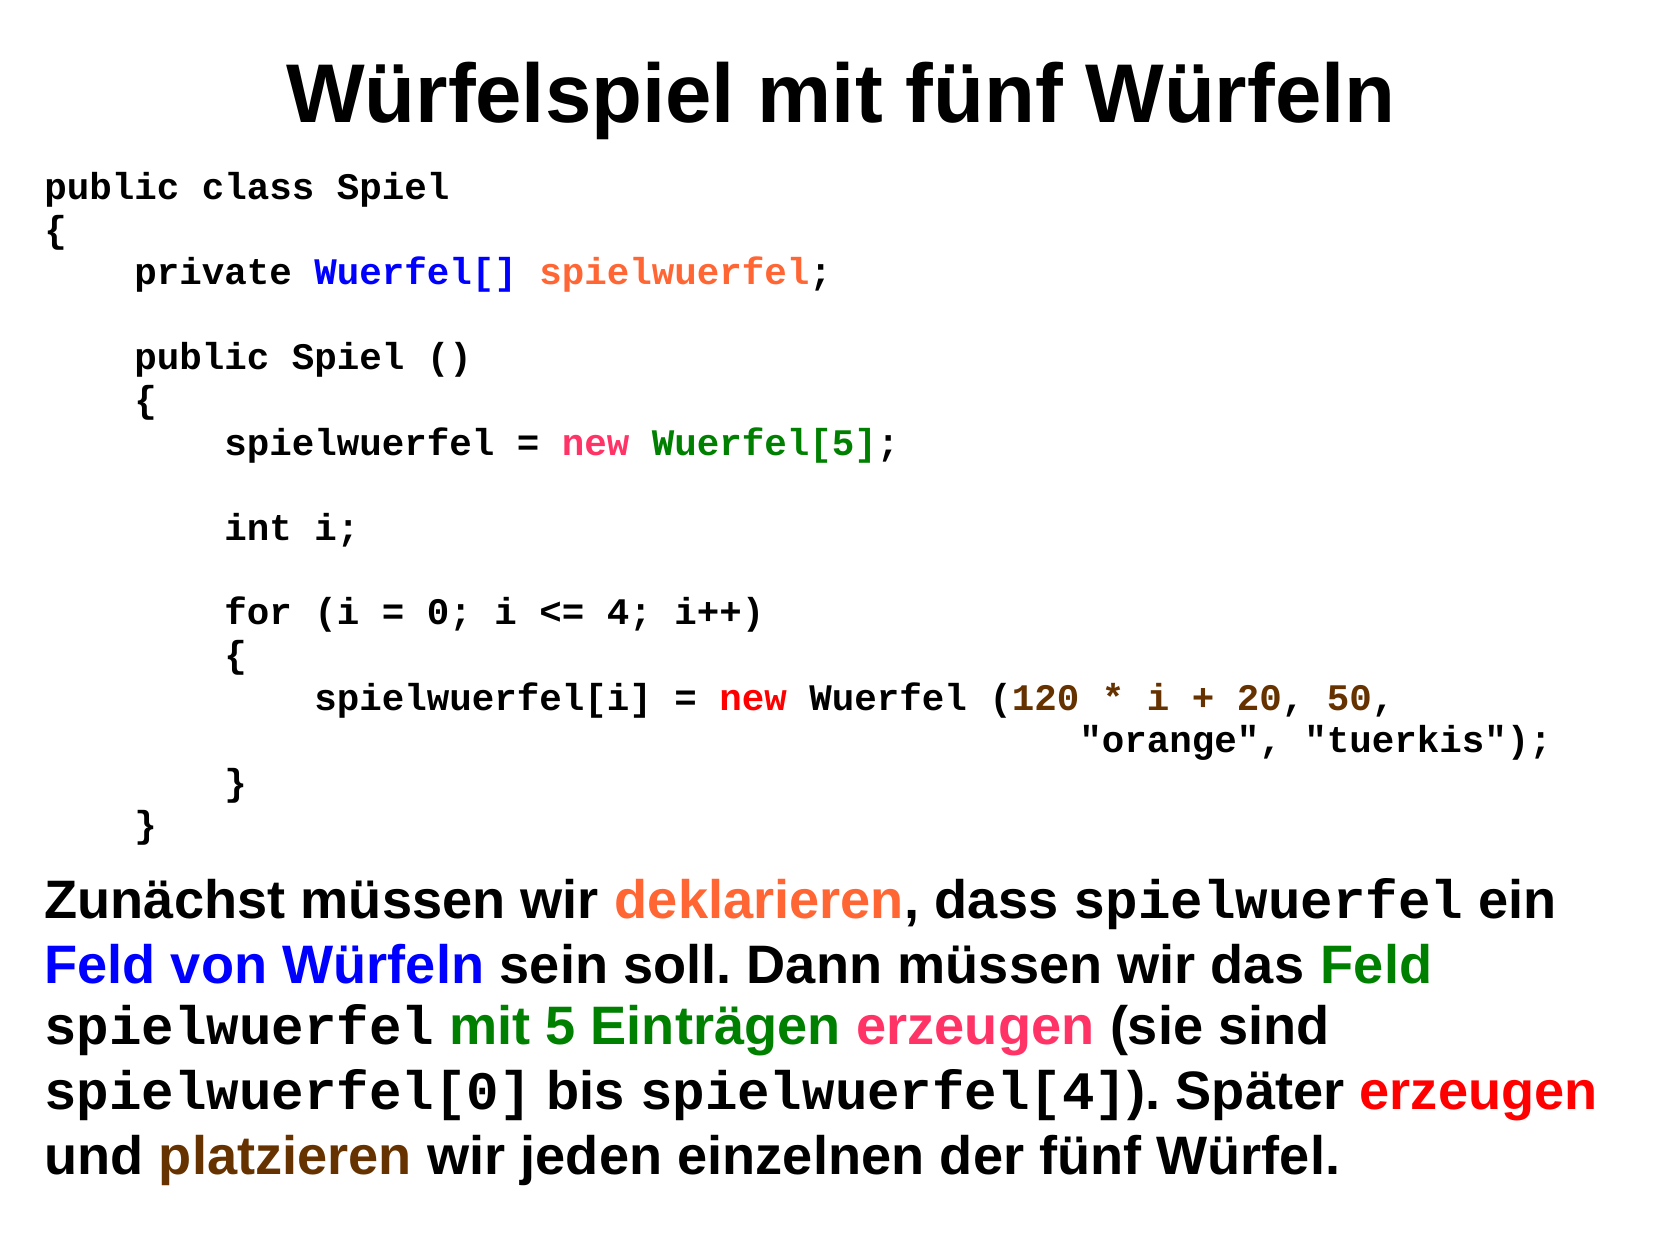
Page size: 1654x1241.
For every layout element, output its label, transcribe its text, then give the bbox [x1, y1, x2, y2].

text_box Zunächst müssen wir deklarieren, dass spielwuerfel ein Feld von Würfeln sein soll. Dann müssen wir das Feld spielwuerfel mit 5 Einträgen erzeugen (sie sind spielwuerfel[0] bis spielwuerfel[4]). Später erzeugen und platzieren wir jeden einzelnen der fünf Würfel. [29, 862, 1625, 1202]
text_box Würfelspiel mit fünf Würfeln [88, 39, 1595, 148]
text_box public class Spiel { private Wuerfel[] spielwuerfel; public Spiel () { spielwuerfel = new Wuerfel[5]; int i; for (i = 0; i <= 4; i++) { spielwuerfel[i] = new Wuerfel (120 * i + 20, 50, "orange", "tuerkis"); } } [29, 161, 1625, 857]
